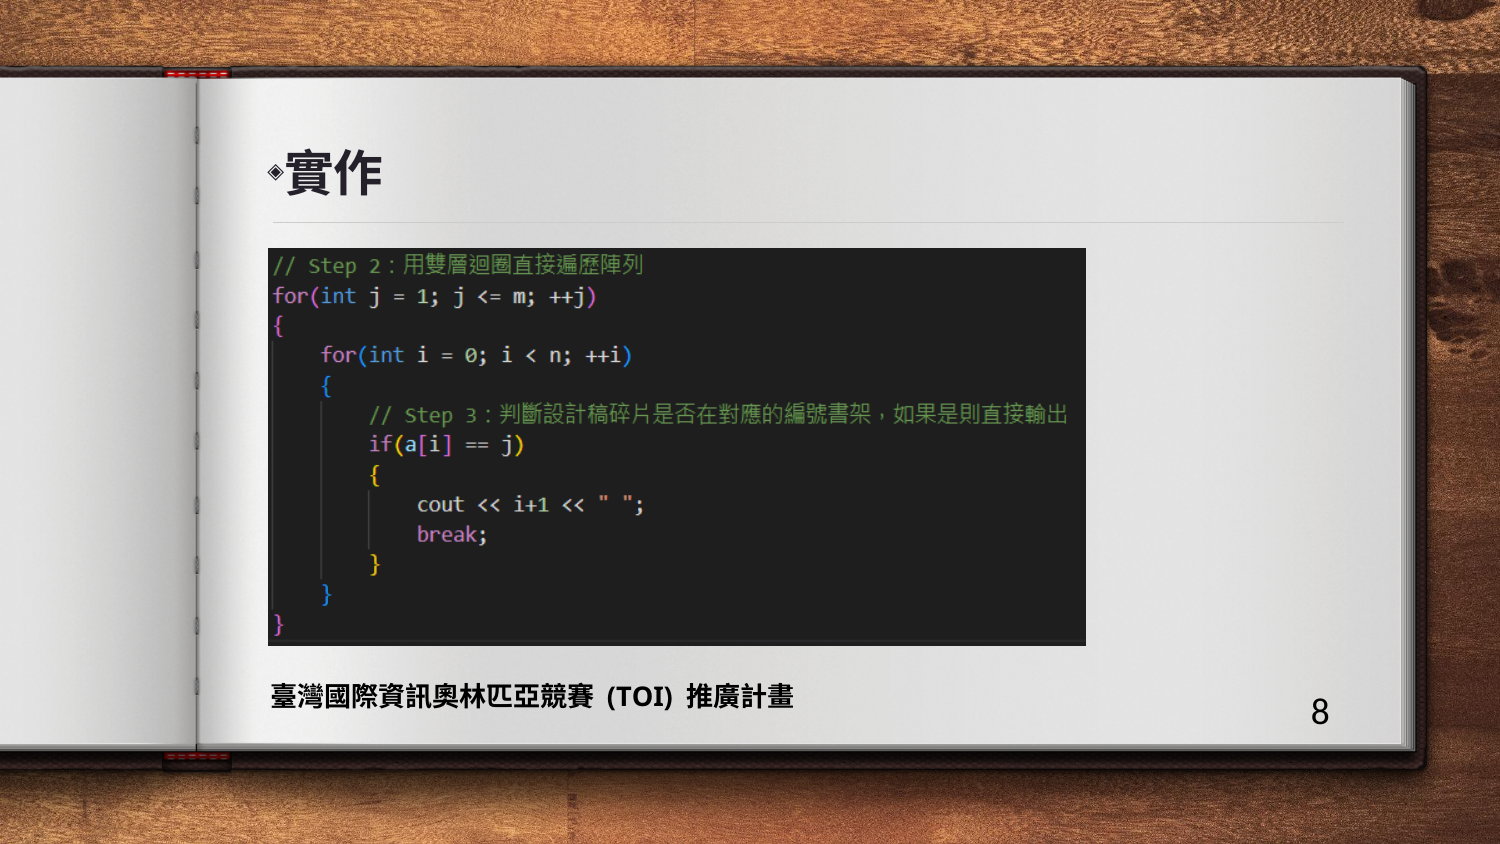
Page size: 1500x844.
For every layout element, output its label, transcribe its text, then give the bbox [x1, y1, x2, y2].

picture [268, 248, 1086, 646]
text_box 8 [1295, 672, 1386, 737]
list 實作 [252, 126, 1194, 216]
